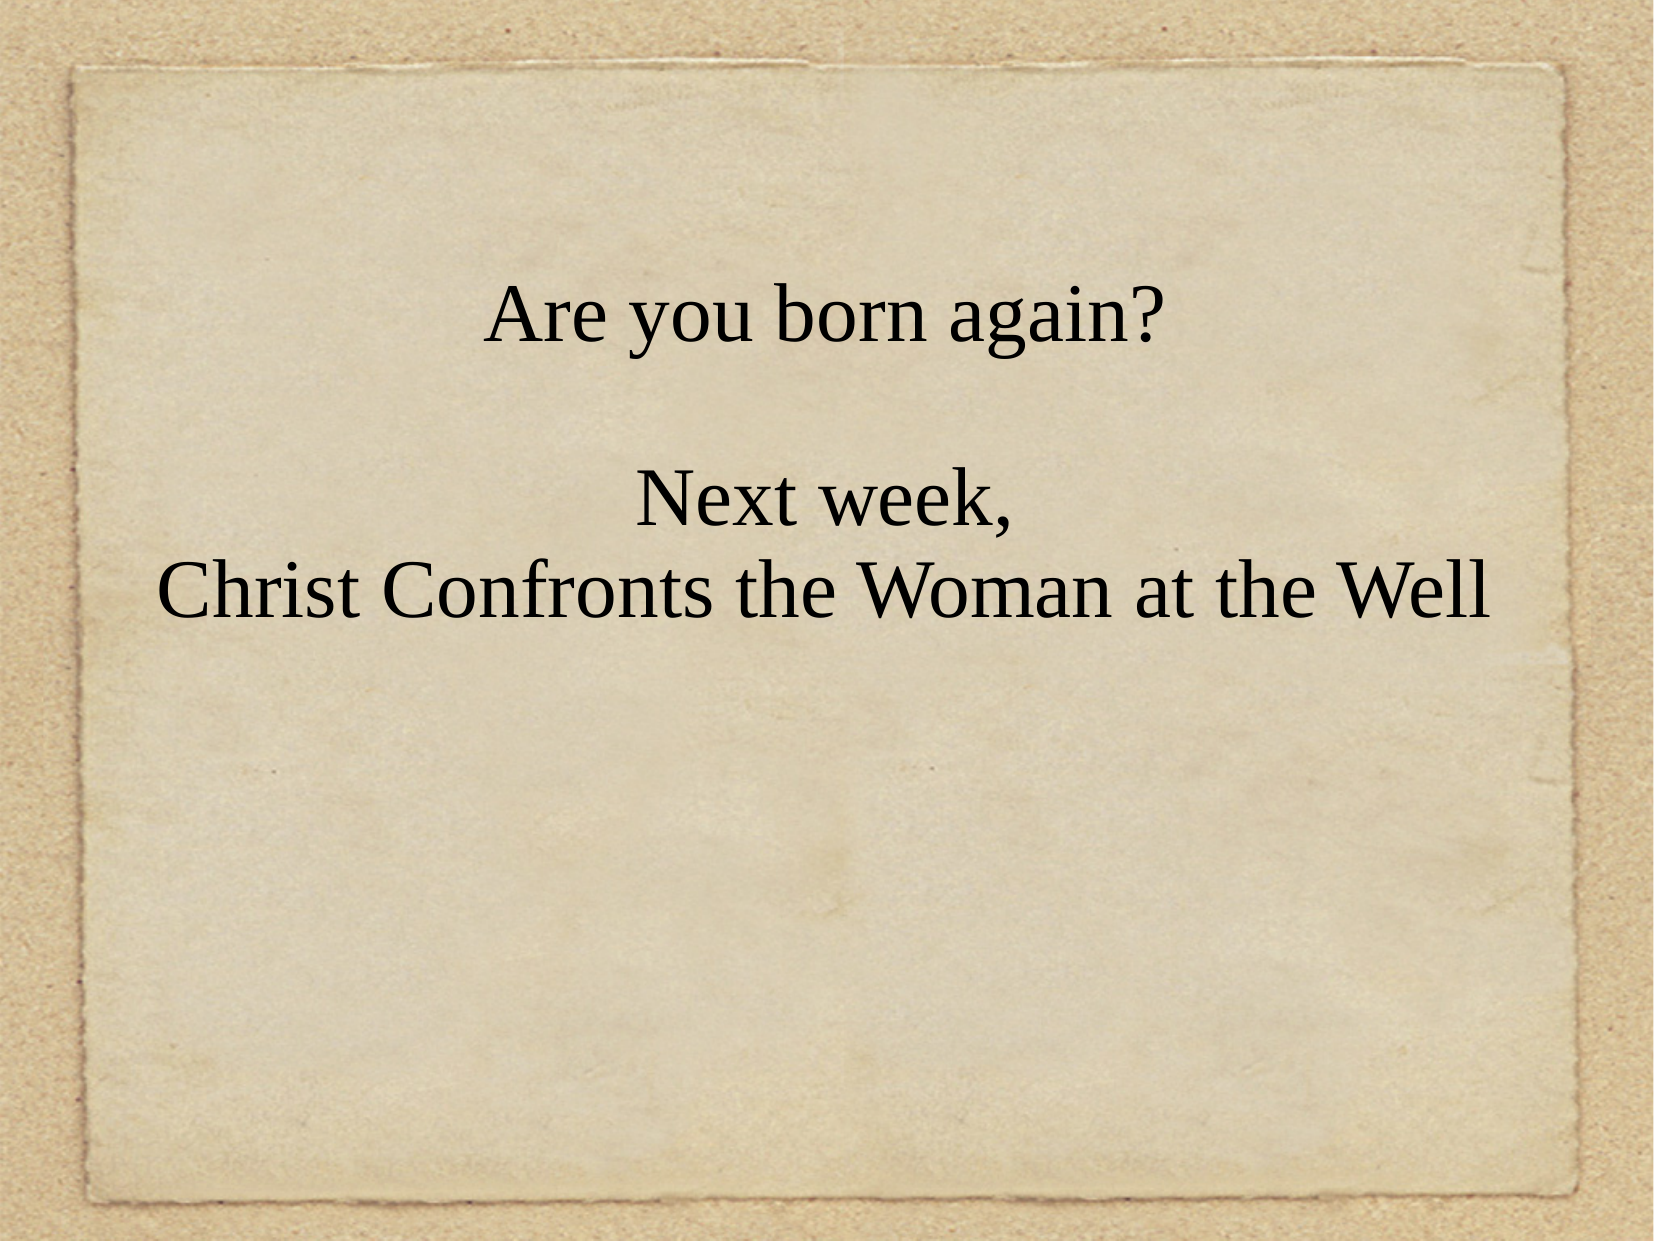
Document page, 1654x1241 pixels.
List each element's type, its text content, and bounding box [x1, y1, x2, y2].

picture [0, 0, 1654, 1241]
text_box Are you born again? Next week, Christ Confronts the Woman at the Well [112, 75, 1538, 645]
